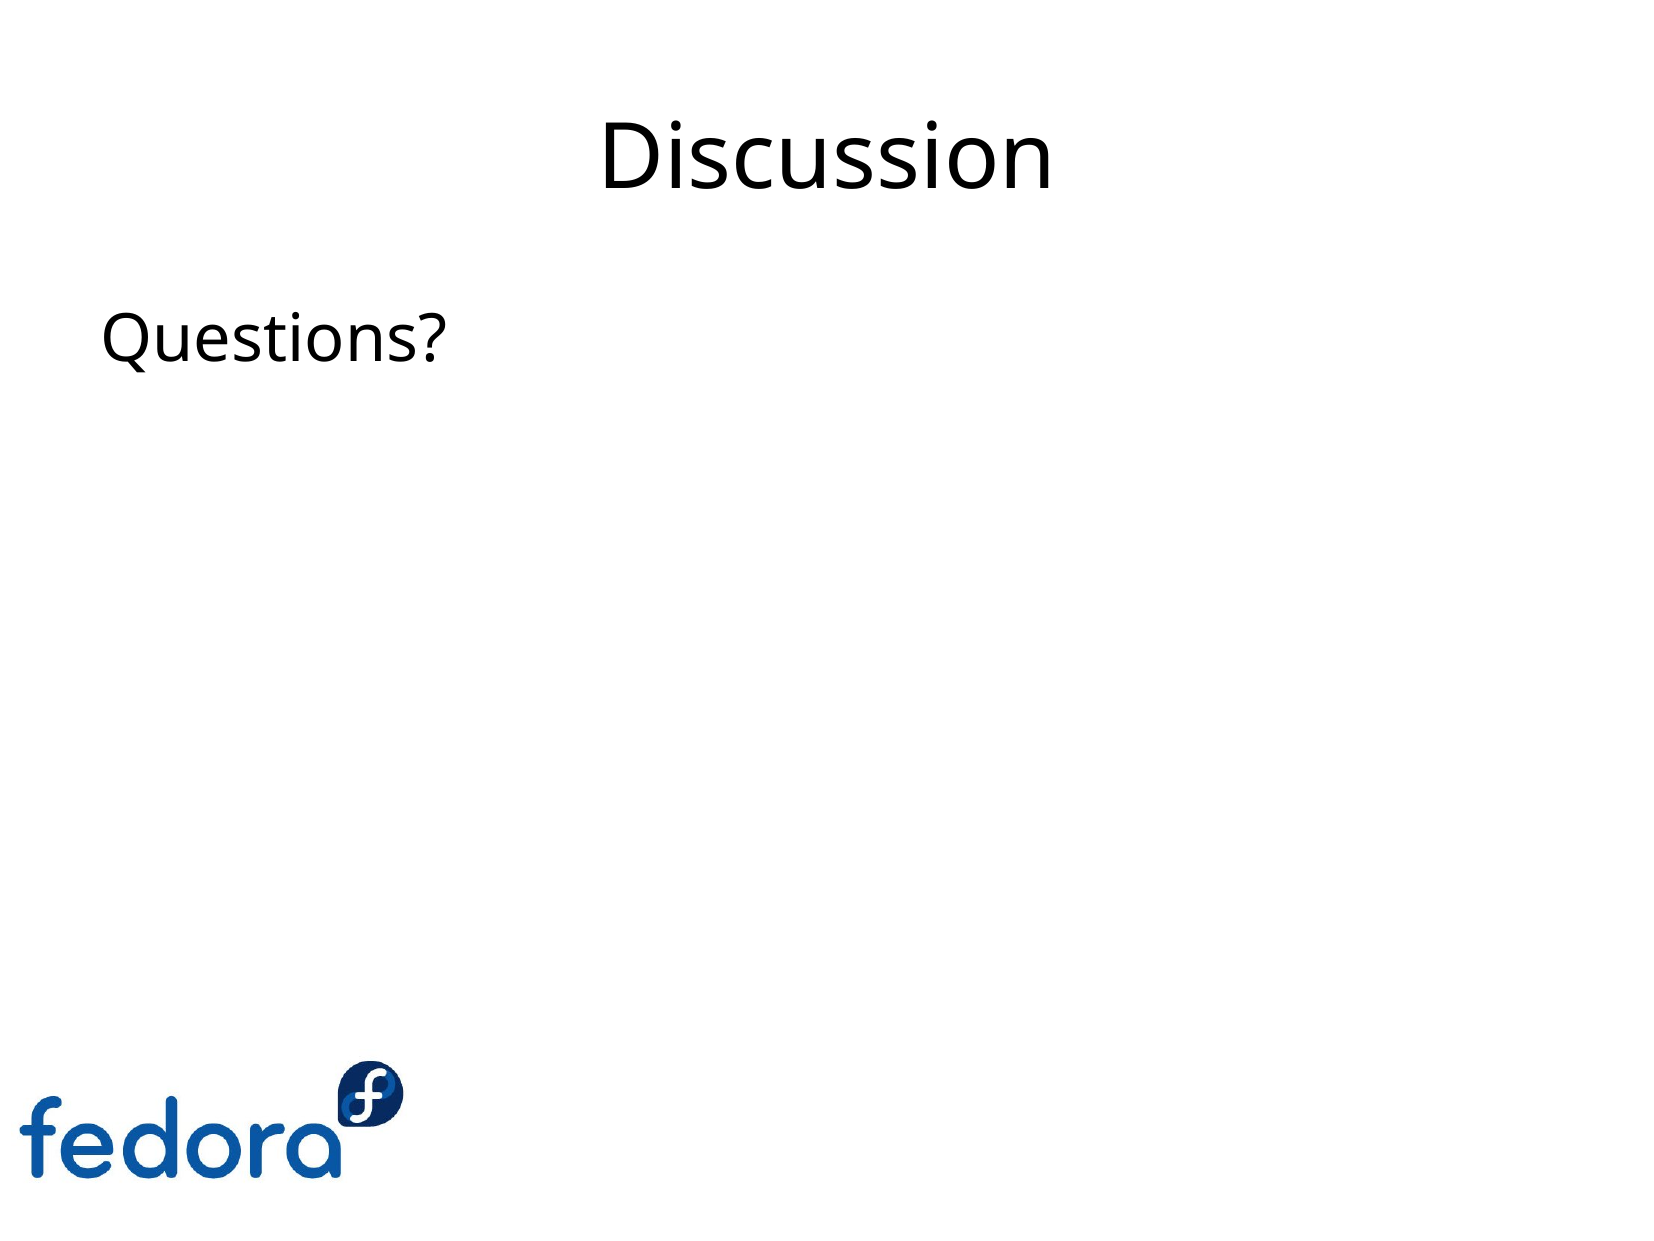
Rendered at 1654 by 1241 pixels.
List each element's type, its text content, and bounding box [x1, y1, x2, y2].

title Discussion [82, 49, 1571, 257]
list Questions? [82, 290, 1571, 1109]
picture [11, 1049, 413, 1199]
